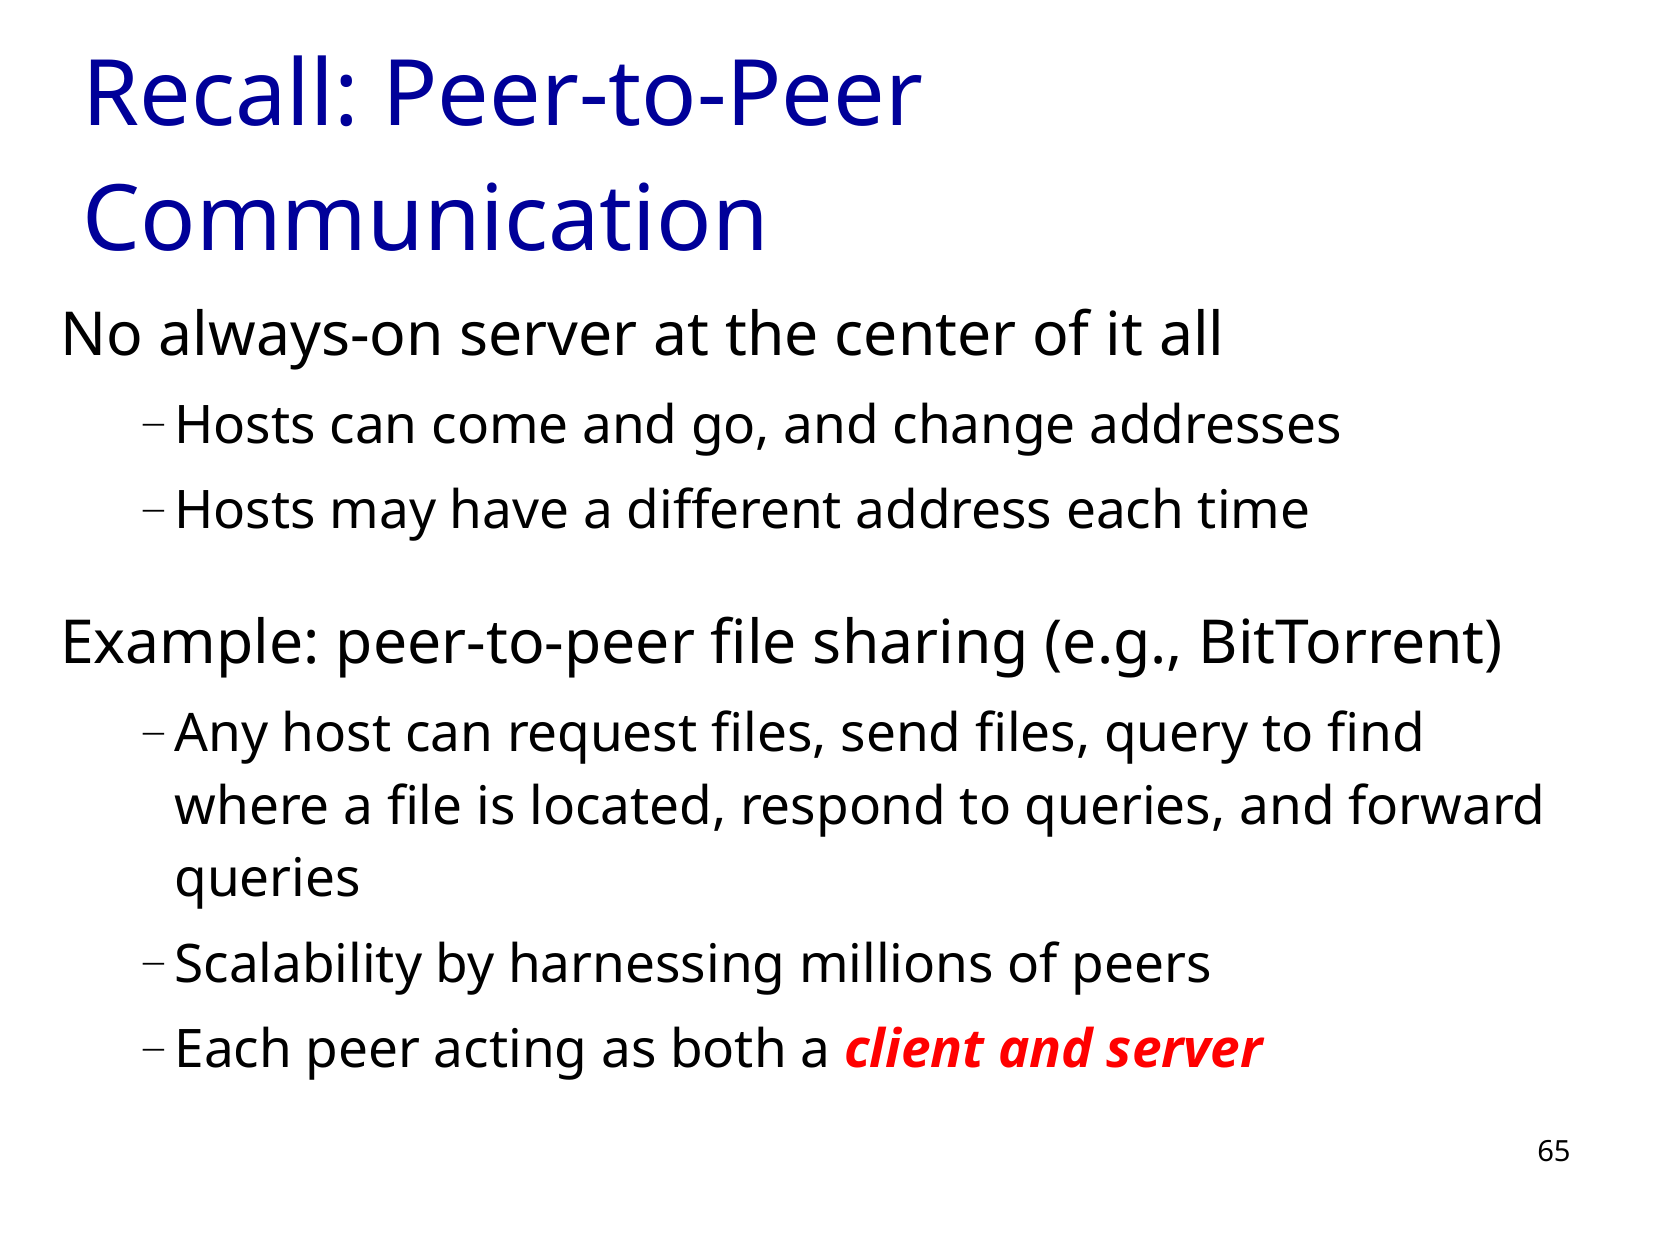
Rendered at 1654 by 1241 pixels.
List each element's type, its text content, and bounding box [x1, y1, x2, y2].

title Recall: Peer-to-Peer Communication [82, 49, 1571, 257]
list No always-on server at the center of it all Hosts can come and go, and change addresses Hosts may have a different address each time Example: peer-to-peer file sharing (e.g., BitTorrent) Any host can request files, send files, query to find where a file is located, respond to queries, and forward queries Scalability by harnessing millions of peers Each peer acting as both a client and server [60, 290, 1571, 1096]
